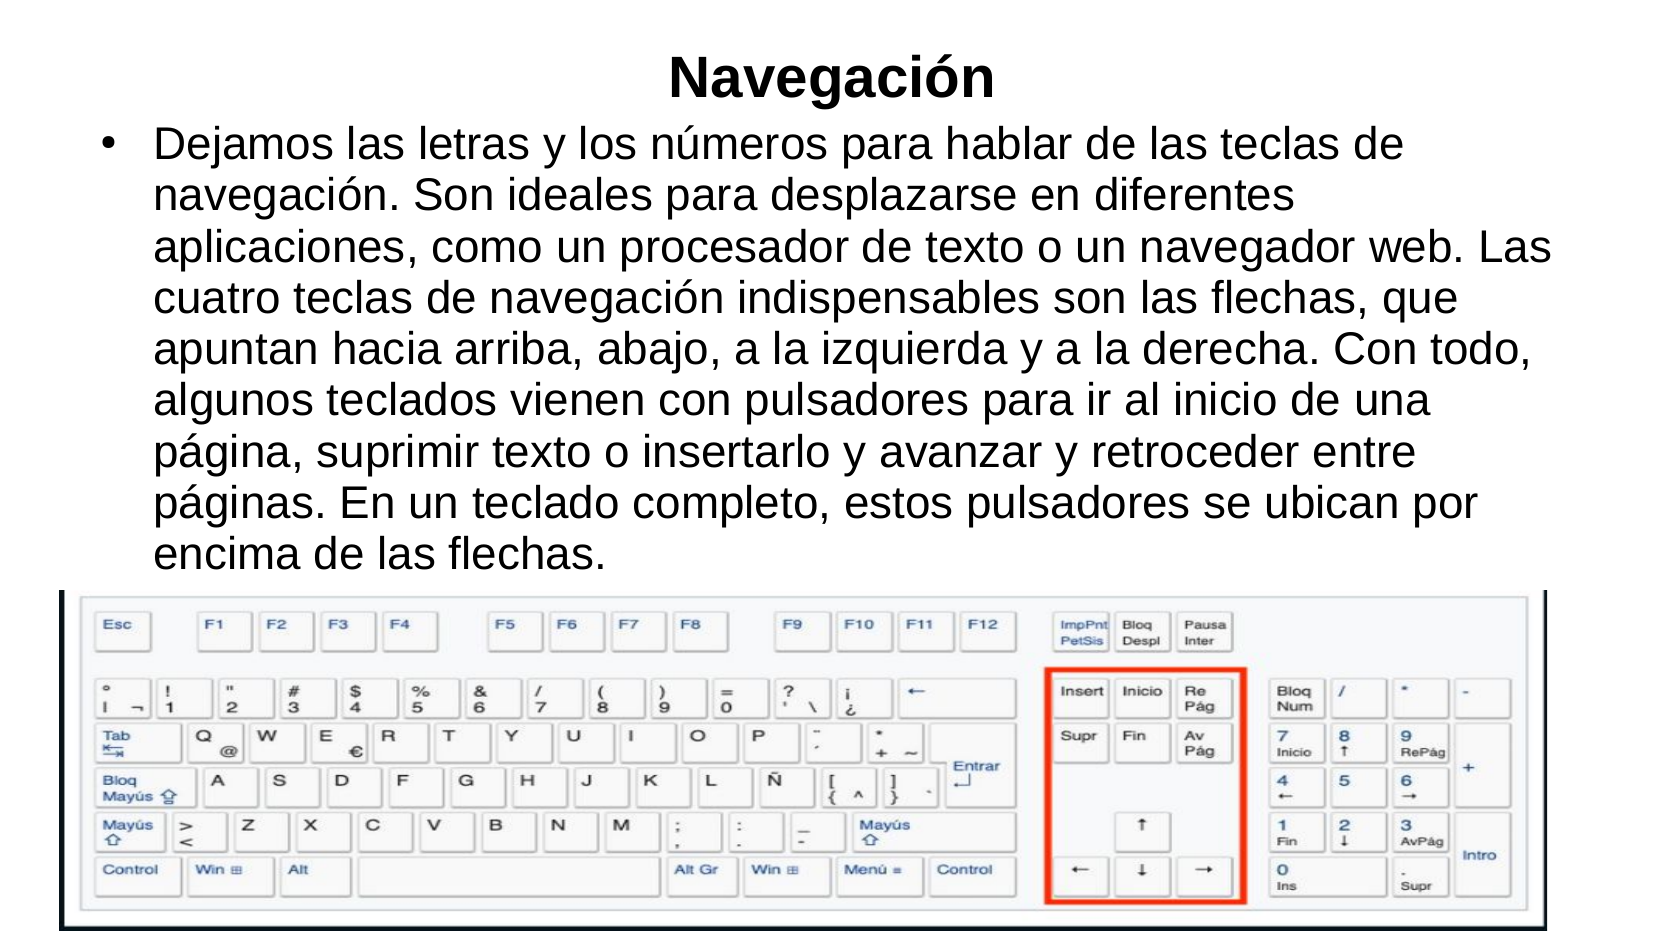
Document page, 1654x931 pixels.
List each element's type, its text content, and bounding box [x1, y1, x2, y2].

title Navegación [88, 0, 1577, 156]
picture [59, 590, 1548, 931]
list Dejamos las letras y los números para hablar de las teclas de navegación. Son ideales para desplazarse en diferentes aplicaciones, como un procesador de texto o un navegador web. Las cuatro teclas de navegación indispensables son las flechas, que apuntan hacia arriba, abajo, a la izquierda y a la derecha. Con todo, algunos teclados vienen con pulsadores para ir al inicio de una página, suprimir texto o insertarlo y avanzar y retroceder entre páginas. En un teclado completo, estos pulsadores se ubican por encima de las flechas. [82, 118, 1571, 758]
